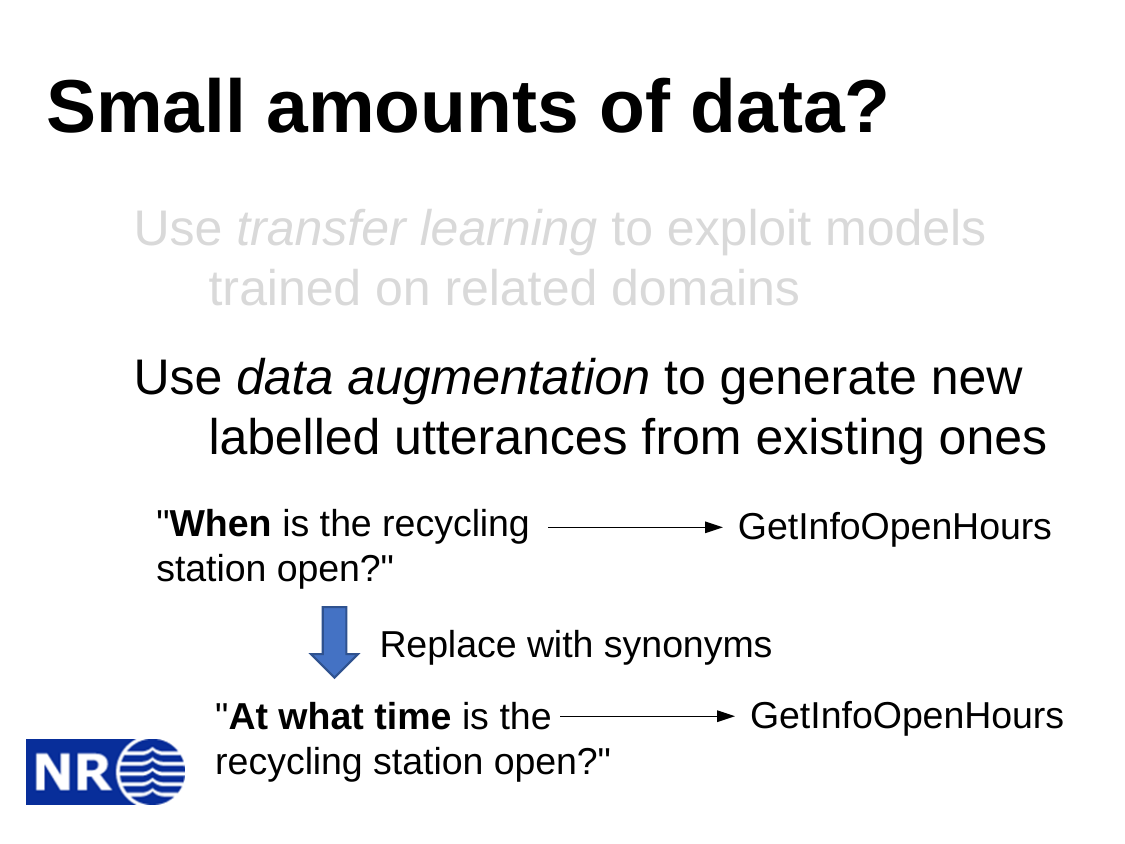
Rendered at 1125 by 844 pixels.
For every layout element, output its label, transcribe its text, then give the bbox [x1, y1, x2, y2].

list Use transfer learning to exploit models trained on related domains Use data augmentation to generate new labelled utterances from existing ones [30, 187, 1095, 491]
text_box GetInfoOpenHours [723, 495, 1125, 600]
text_box Replace with synonyms [364, 612, 920, 673]
text_box [310, 607, 359, 678]
text_box "When is the recycling station open?" [141, 492, 588, 597]
text_box "At what time is the recycling station open?" [200, 685, 663, 790]
text_box GetInfoOpenHours [735, 684, 1125, 789]
title Small amounts of data? [30, 32, 1095, 157]
